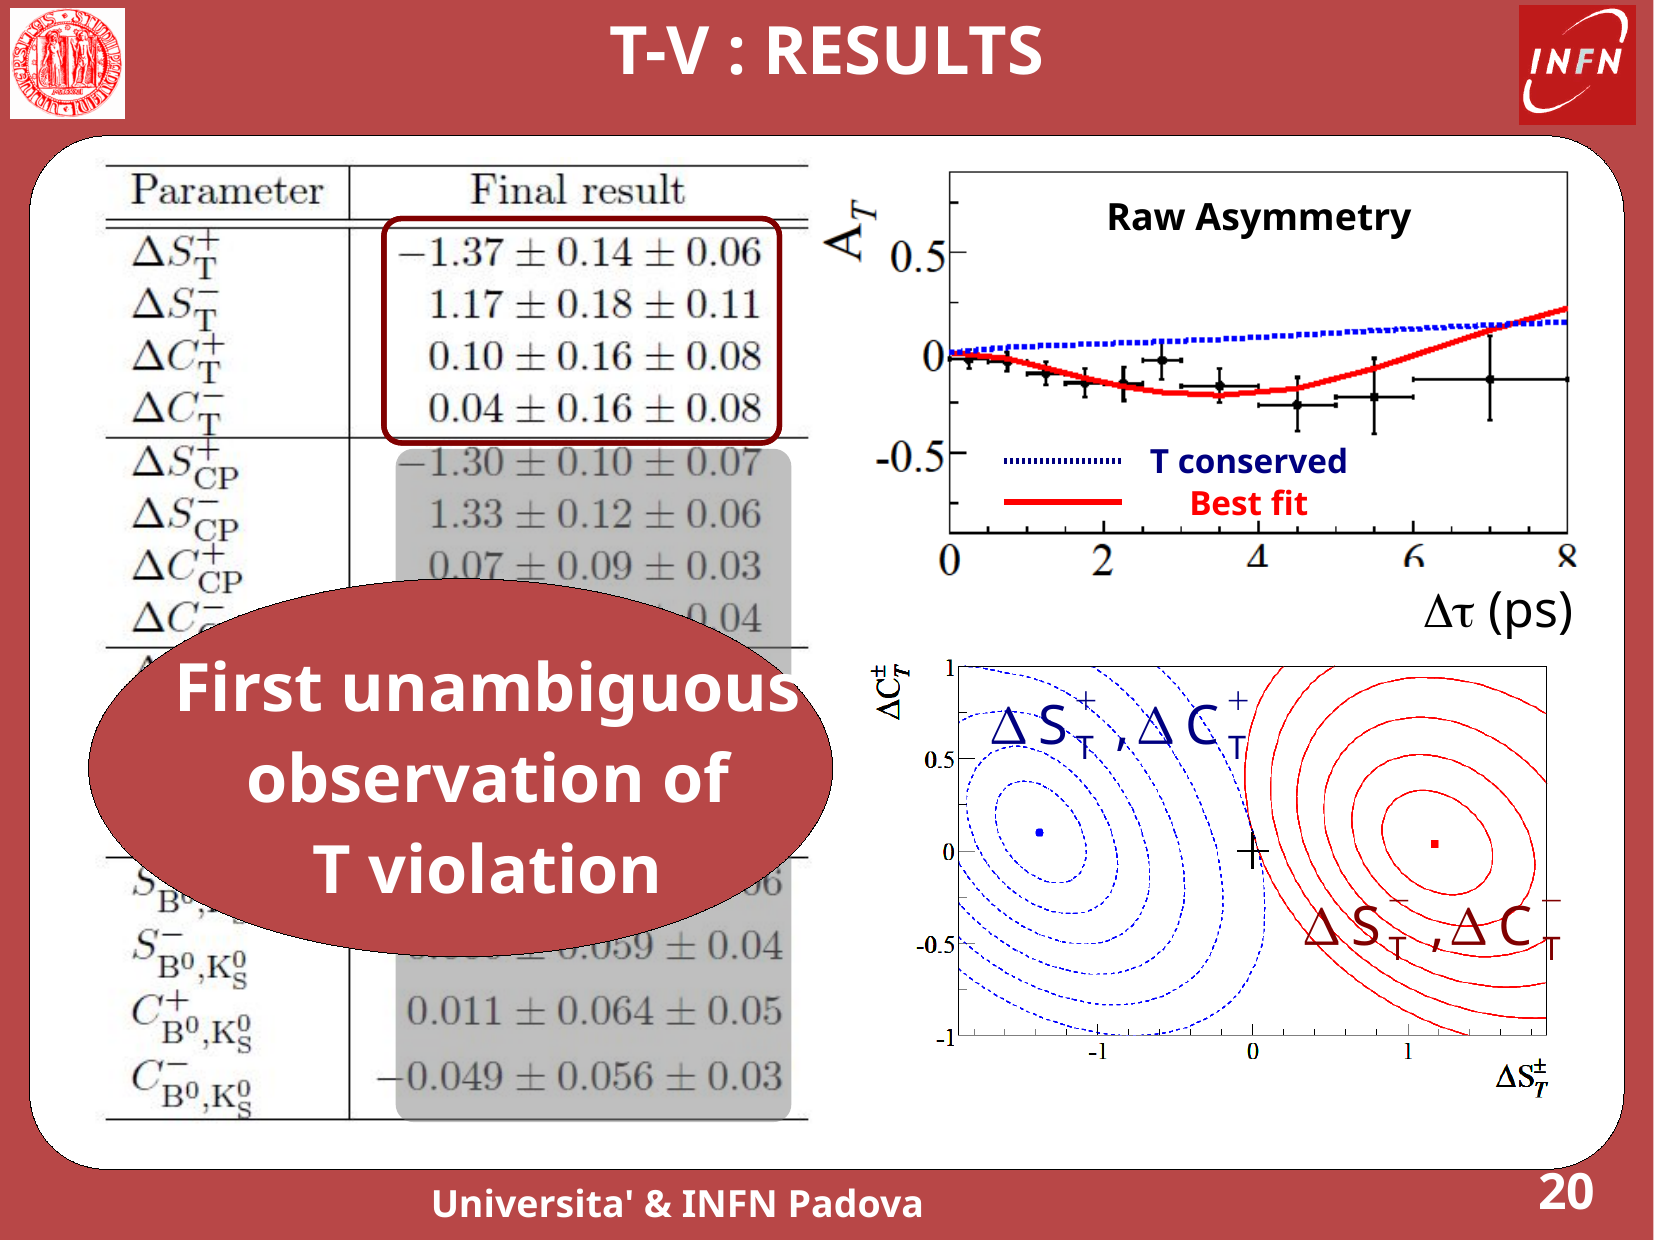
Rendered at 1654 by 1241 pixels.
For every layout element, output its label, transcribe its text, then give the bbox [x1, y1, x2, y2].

picture [868, 658, 1568, 1105]
text_box Raw Asymmetry [968, 183, 1560, 256]
chart [1296, 879, 1584, 981]
text_box First unambiguous observation of T violation [159, 633, 744, 958]
text_box Best fit [1074, 472, 1424, 539]
chart [820, 162, 1583, 658]
text_box T conserved [1074, 431, 1424, 472]
text_box Dt (ps) [1204, 566, 1589, 663]
picture [82, 157, 831, 1134]
text_box [199, 448, 833, 1123]
text_box [88, 657, 159, 879]
chart [983, 679, 1270, 780]
title T-V : RESULTS [82, 0, 1571, 99]
